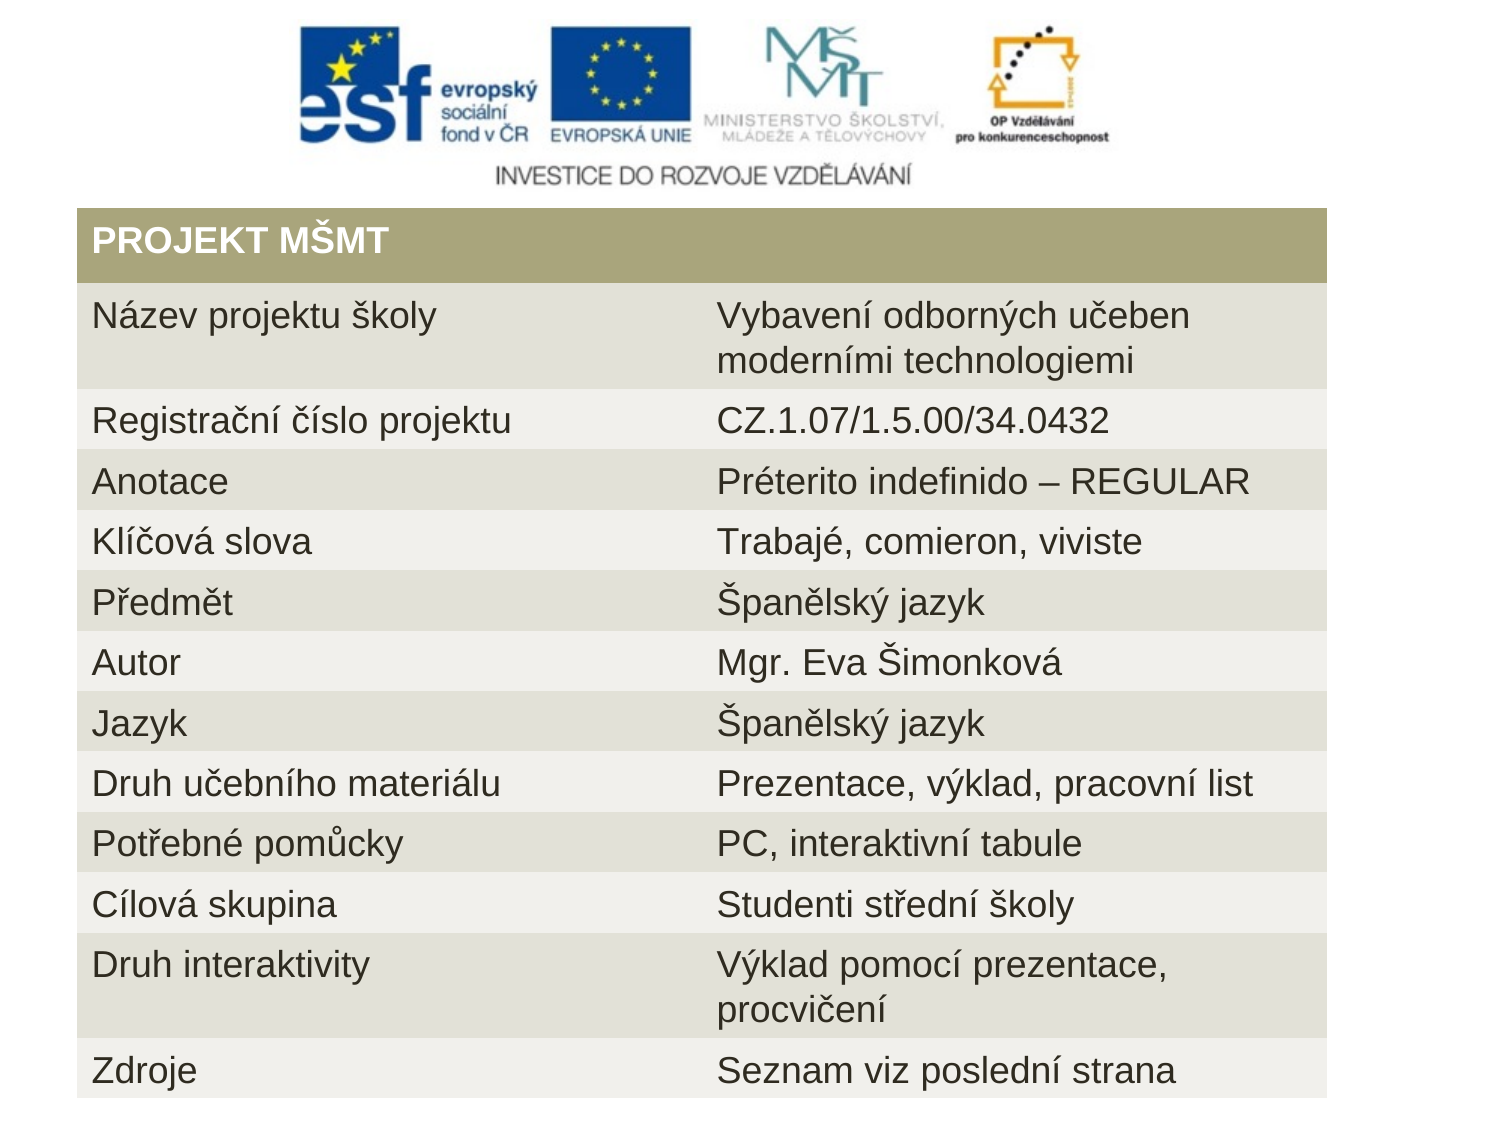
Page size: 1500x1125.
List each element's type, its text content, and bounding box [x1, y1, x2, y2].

table_cell Vybavení odborných učeben moderními technologiemi [702, 283, 1327, 389]
table_cell Mgr. Eva Šimonková [702, 631, 1327, 691]
table_cell Studenti střední školy [702, 872, 1327, 933]
table_cell Potřebné pomůcky [77, 812, 702, 872]
table_cell Trabajé, comieron, viviste [702, 510, 1327, 570]
table_header PROJEKT MŠMT [77, 208, 702, 283]
table_cell Druh učebního materiálu [77, 751, 702, 812]
table_header [702, 208, 1327, 283]
table_cell Zdroje [77, 1038, 702, 1098]
table_cell Seznam viz poslední strana [702, 1038, 1327, 1098]
table_cell Prezentace, výklad, pracovní list [702, 751, 1327, 812]
table_cell CZ.1.07/1.5.00/34.0432 [702, 389, 1327, 449]
table_cell Španělský jazyk [702, 570, 1327, 631]
table_cell Jazyk [77, 691, 702, 751]
table_cell Registrační číslo projektu [77, 389, 702, 449]
table_cell Klíčová slova [77, 510, 702, 570]
picture [289, 19, 1120, 198]
table_cell Předmět [77, 570, 702, 631]
table_cell Anotace [77, 449, 702, 510]
table_cell Cílová skupina [77, 872, 702, 933]
table_cell Préterito indefinido – REGULAR [702, 449, 1327, 510]
table_cell Název projektu školy [77, 283, 702, 389]
table_cell Výklad pomocí prezentace, procvičení [702, 933, 1327, 1038]
table_cell Druh interaktivity [77, 933, 702, 1038]
table_cell Autor [77, 631, 702, 691]
table_cell PC, interaktivní tabule [702, 812, 1327, 872]
table_cell Španělský jazyk [702, 691, 1327, 751]
